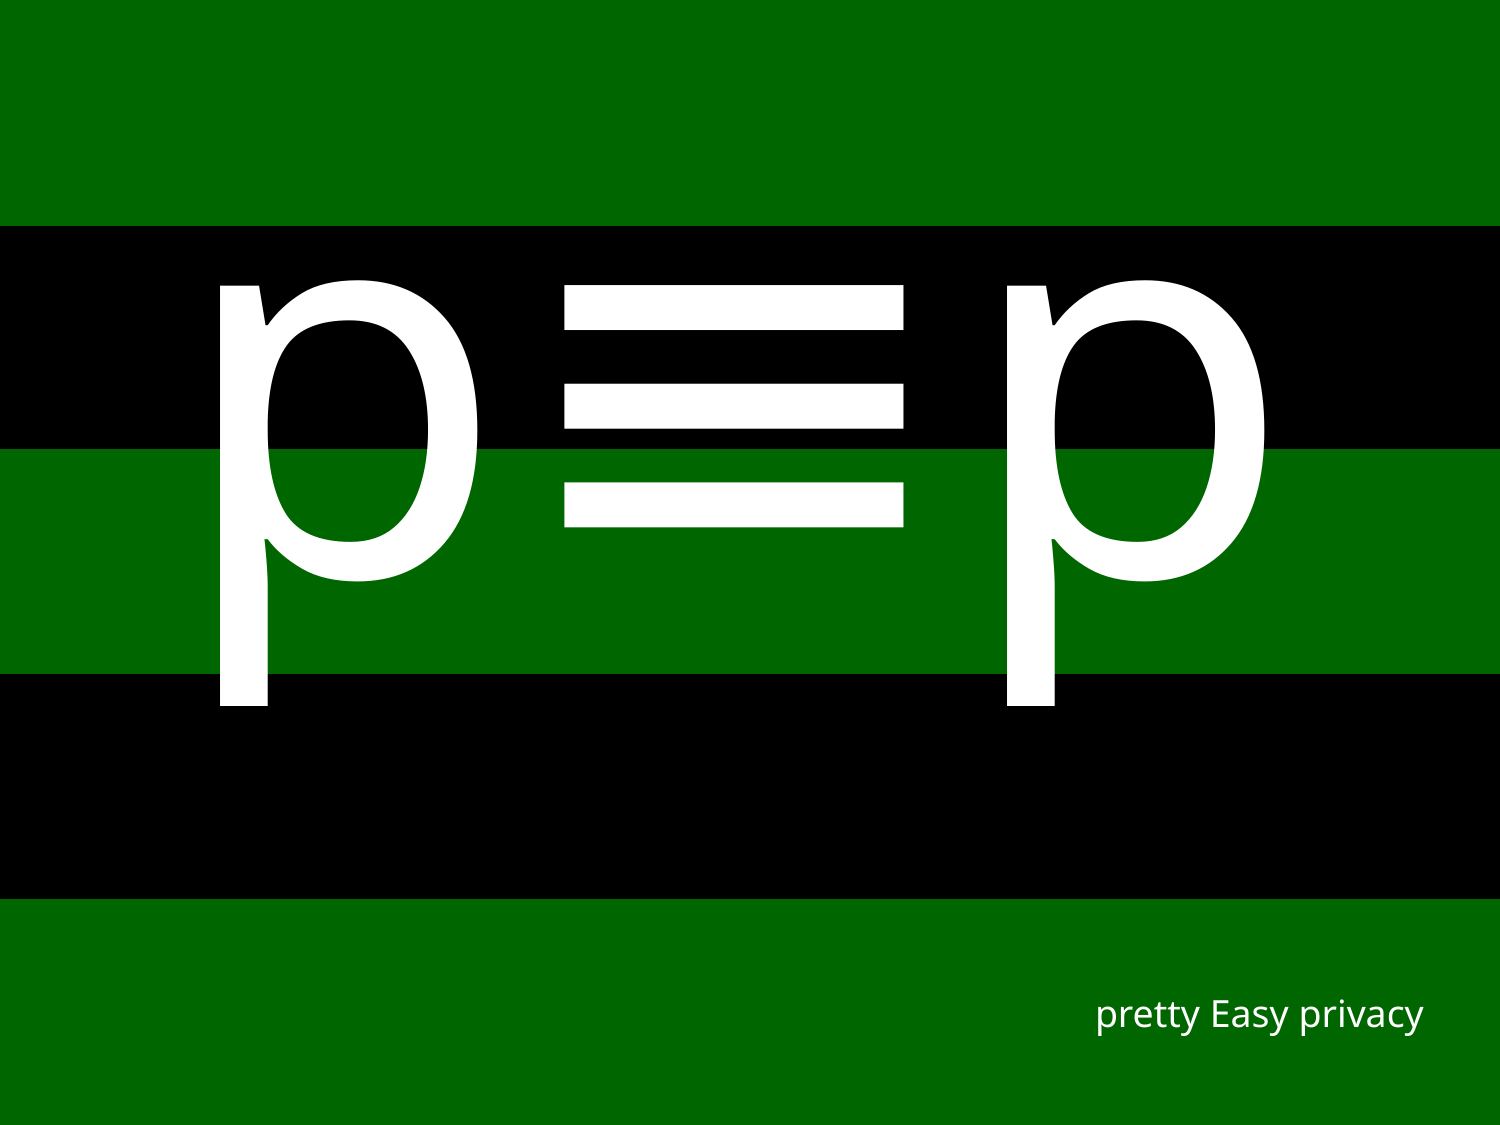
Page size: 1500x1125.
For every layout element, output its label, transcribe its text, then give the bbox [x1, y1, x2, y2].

text_box [0, 0, 1500, 899]
text_box p≡p [159, 27, 1500, 693]
text_box p≡p [268, 320, 428, 542]
text_box pretty Easy privacy [0, 899, 1500, 1125]
text_box p≡p [1055, 320, 1215, 542]
